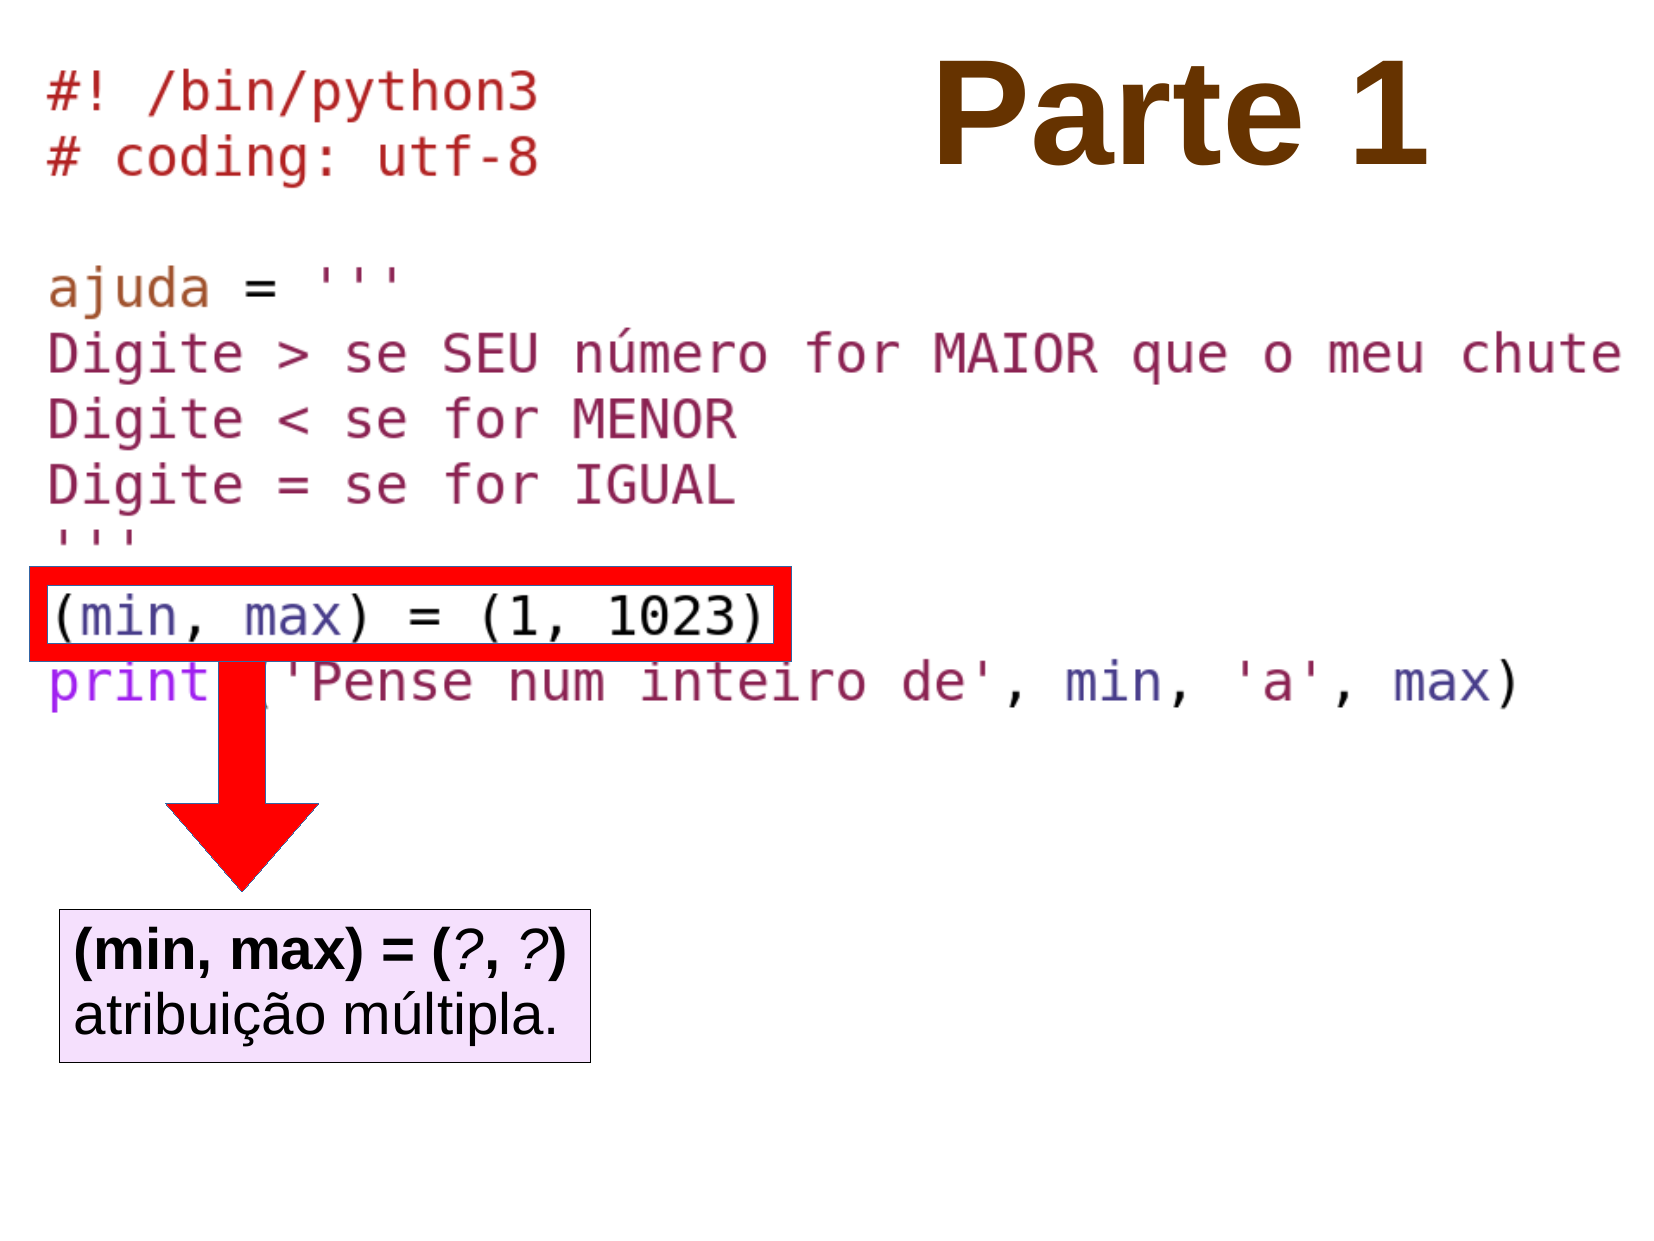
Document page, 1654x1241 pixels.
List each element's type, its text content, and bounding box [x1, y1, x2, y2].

picture [0, 0, 1654, 745]
text_box [29, 566, 792, 892]
text_box (min, max) = (?, ?) atribuição múltipla. [59, 909, 591, 1063]
picture [48, 586, 773, 643]
text_box Parte 1 [755, 0, 1607, 225]
